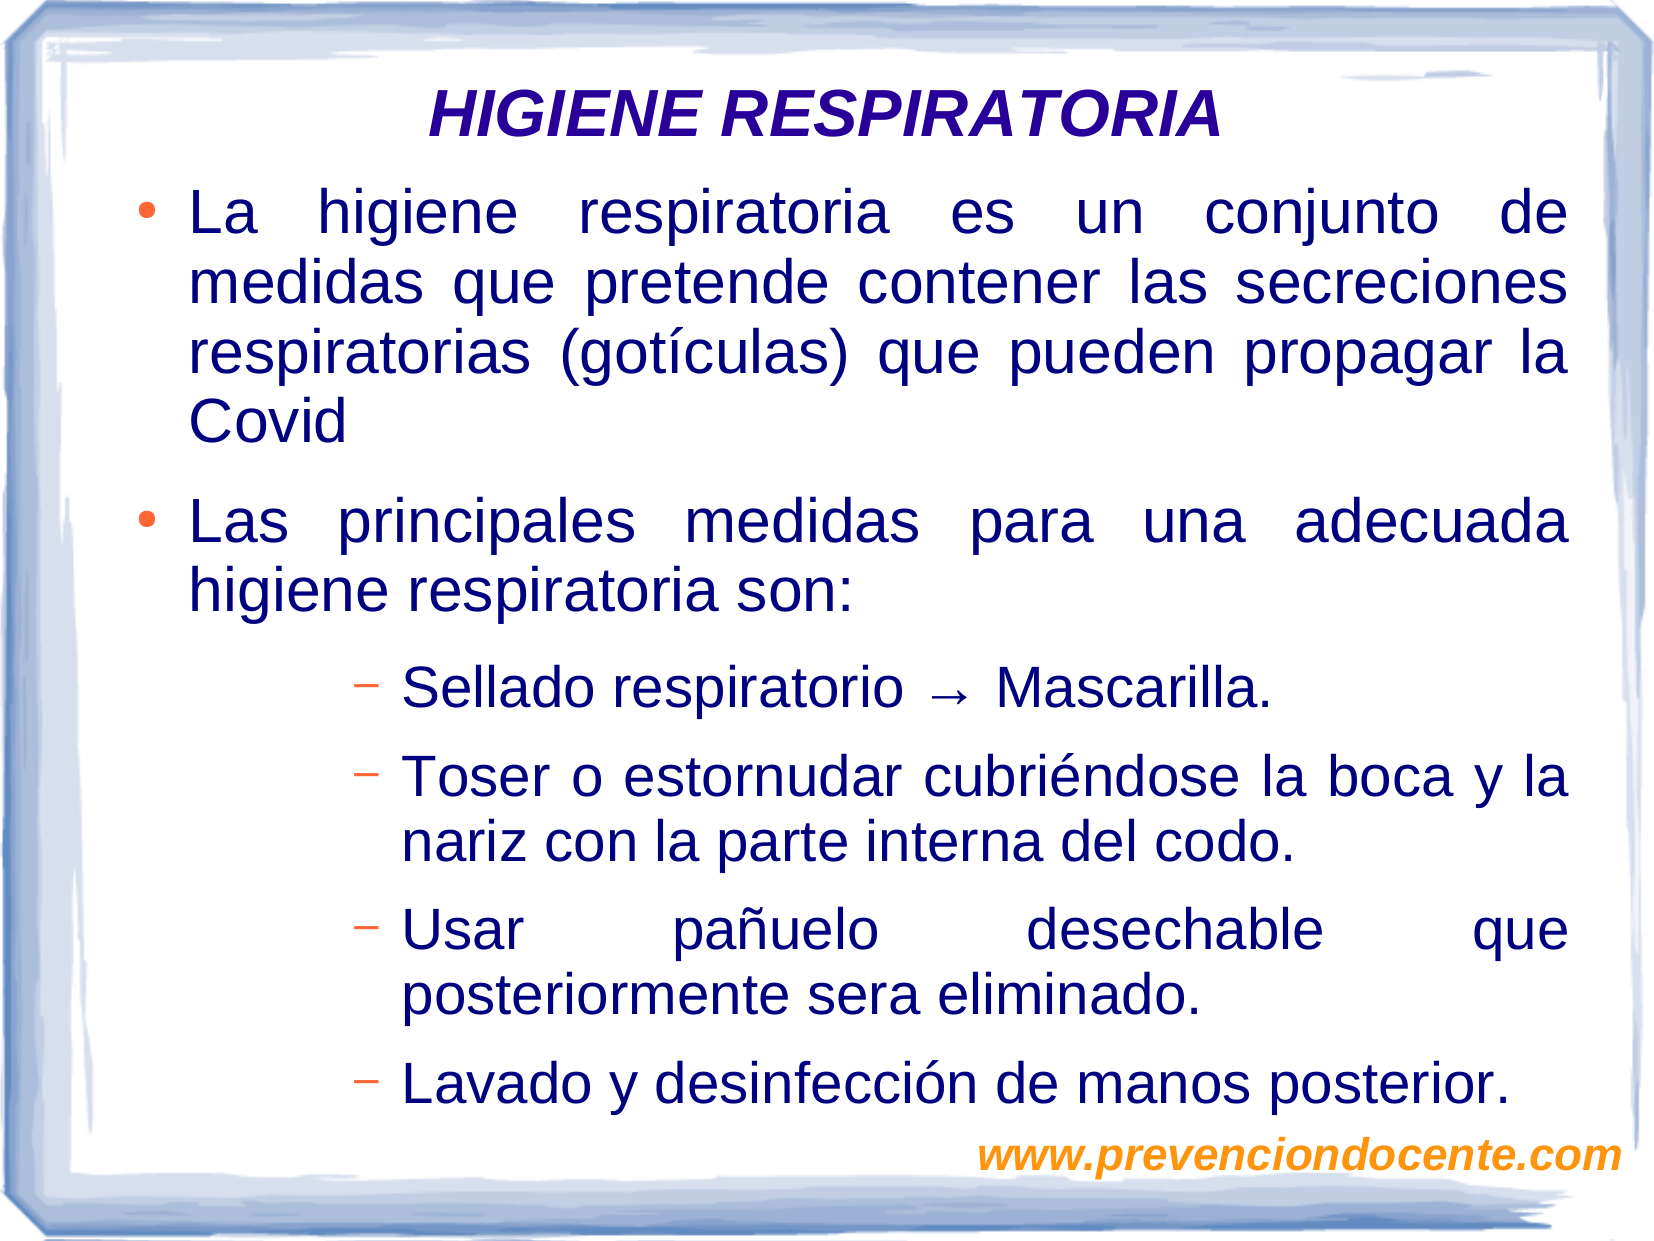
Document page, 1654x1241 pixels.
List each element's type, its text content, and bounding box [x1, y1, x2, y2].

picture [0, 0, 1654, 1241]
title HIGIENE RESPIRATORIA [82, 49, 1571, 178]
list La higiene respiratoria es un conjunto de medidas que pretende contener las secreciones respiratorias (gotículas) que pueden propagar la Covid Las principales medidas para una adecuada higiene respiratoria son: Sellado respiratorio → Mascarilla. Toser o estornudar cubriéndose la boca y la nariz con la parte interna del codo. Usar pañuelo desechable que posteriormente sera eliminado. Lavado y desinfección de manos posterior. [118, 177, 1571, 1241]
text_box www.prevenciondocente.com [906, 1129, 1625, 1182]
